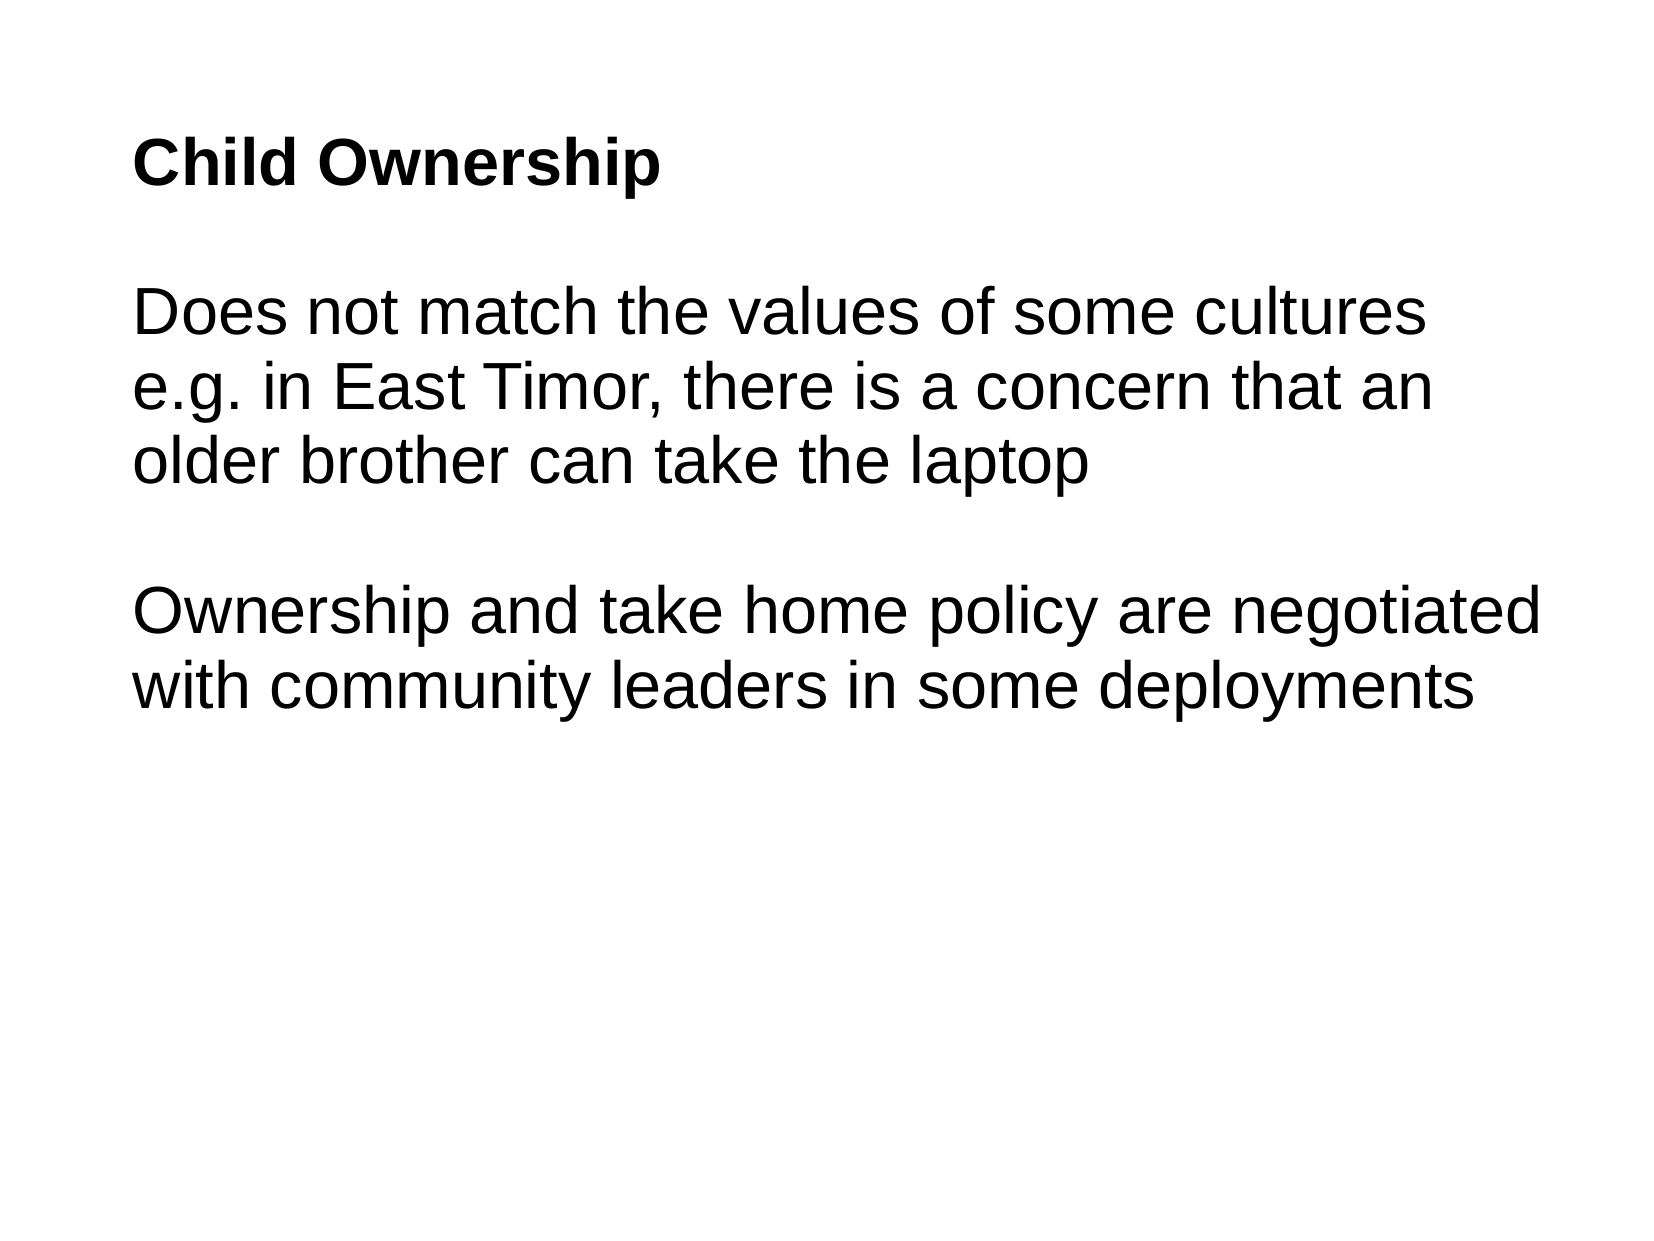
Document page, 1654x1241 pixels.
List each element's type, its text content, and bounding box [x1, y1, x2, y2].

text_box Child Ownership Does not match the values of some cultures e.g. in East Timor, there is a concern that an older brother can take the laptop Ownership and take home policy are negotiated with community leaders in some deployments [118, 117, 1565, 838]
